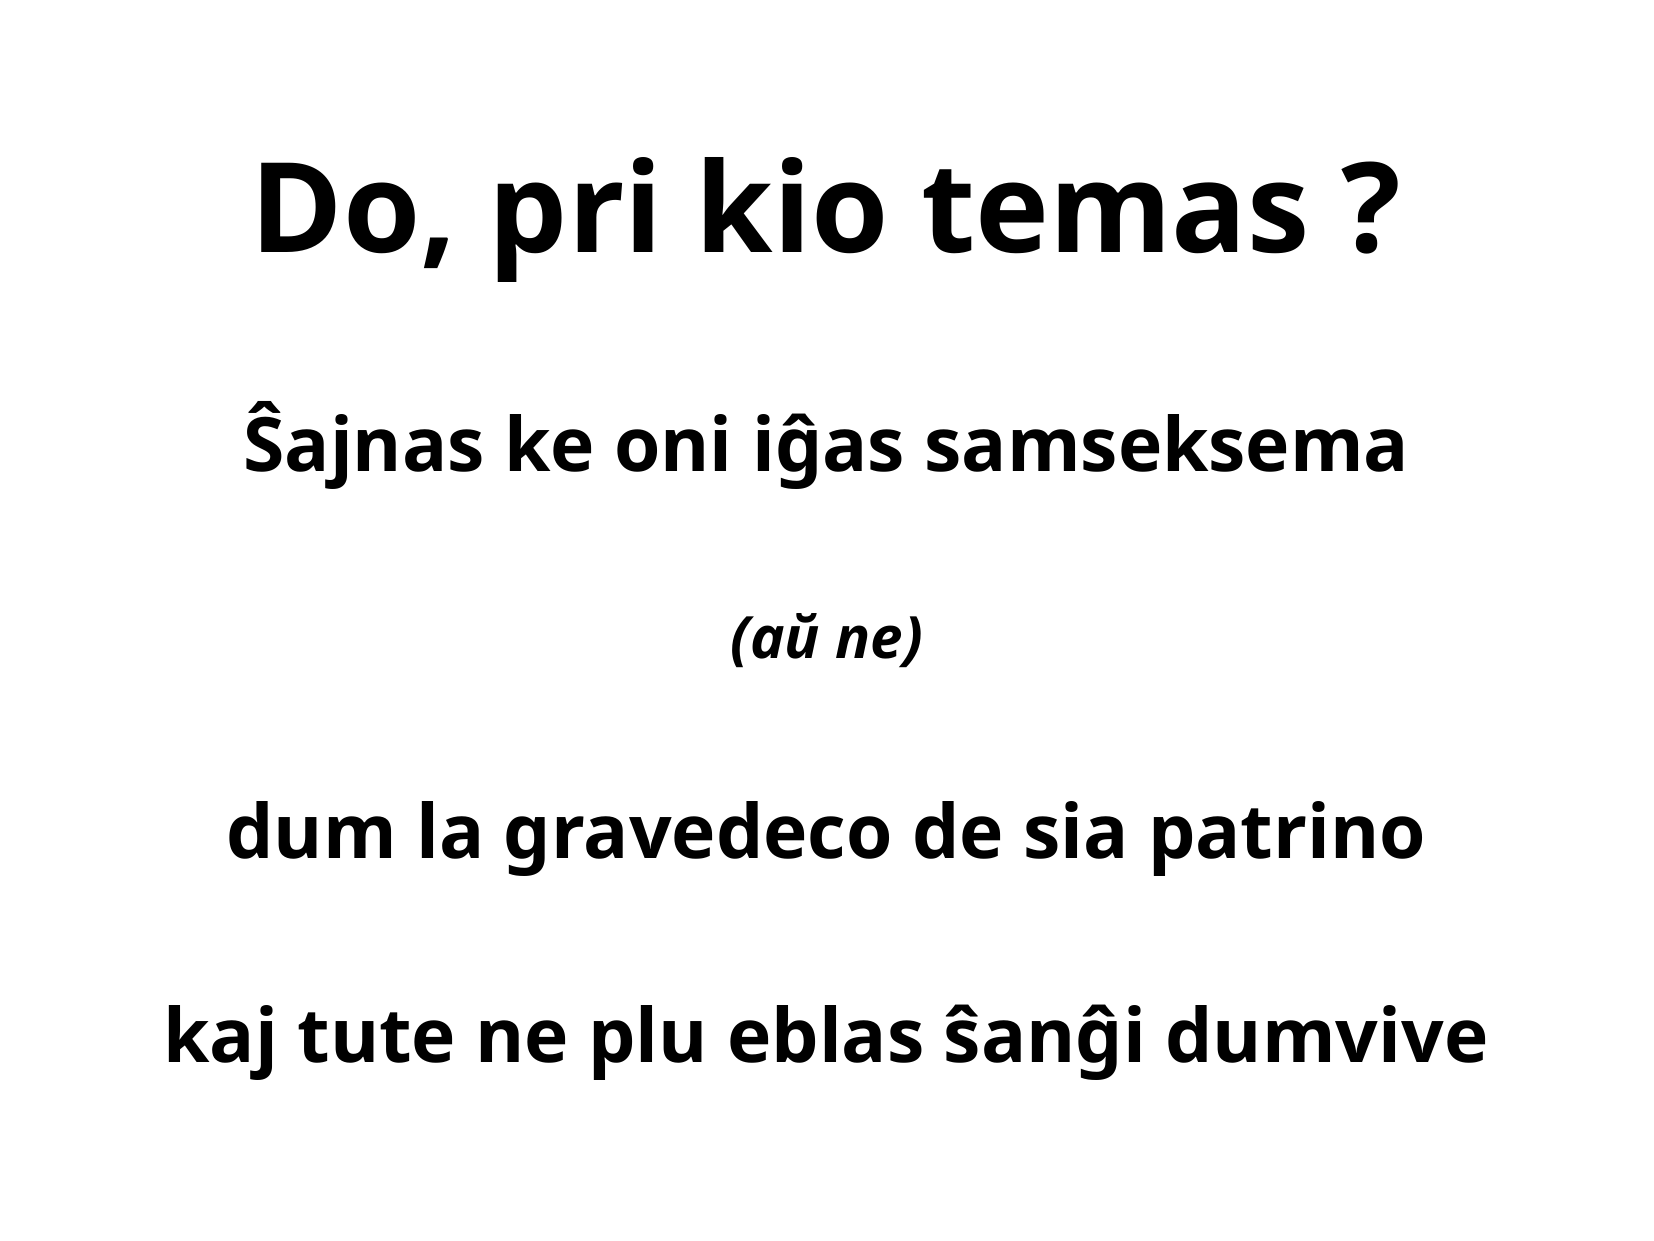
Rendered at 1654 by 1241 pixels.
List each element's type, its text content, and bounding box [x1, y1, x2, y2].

subtitle Ŝajnas ke oni iĝas samseksema (aŭ ne) dum la gravedeco de sia patrino kaj tute ne plu eblas ŝanĝi dumvive [0, 318, 1654, 1158]
title Do, pri kio temas ? [82, 88, 1571, 318]
